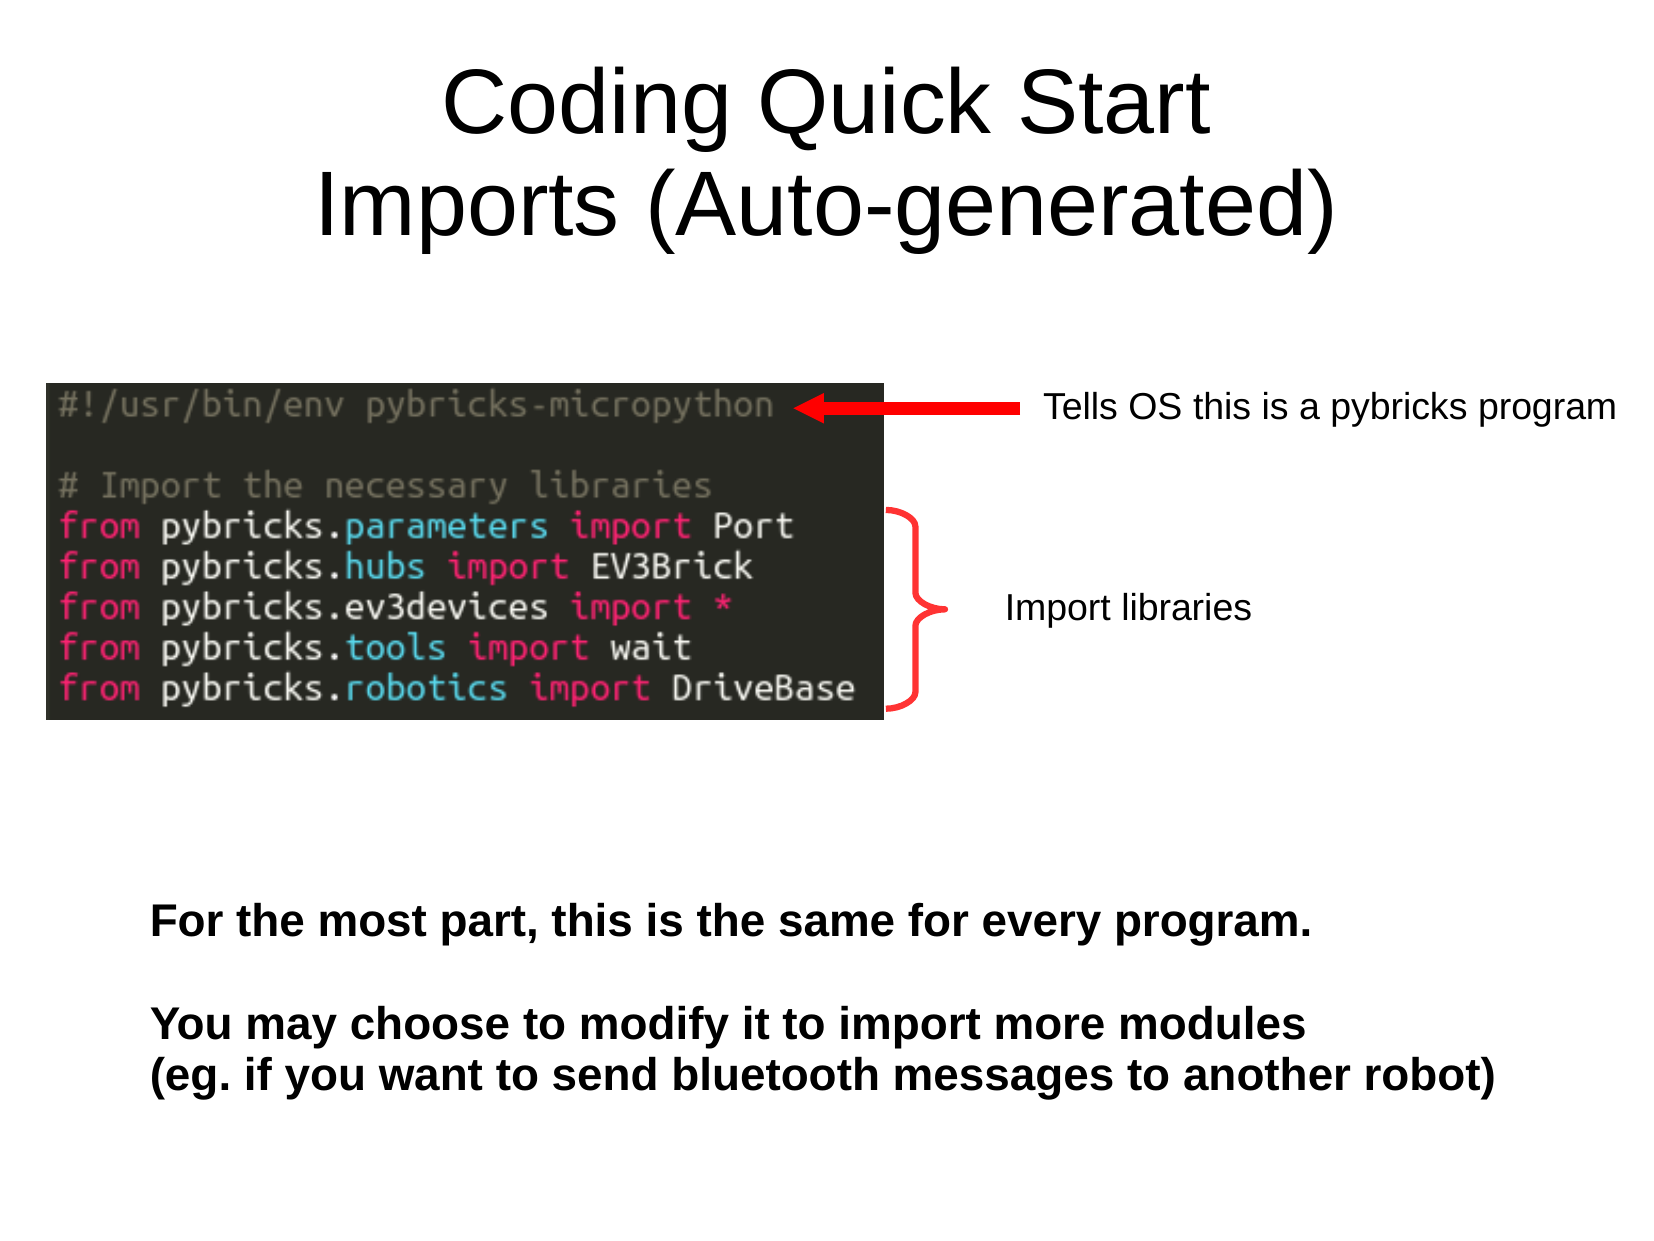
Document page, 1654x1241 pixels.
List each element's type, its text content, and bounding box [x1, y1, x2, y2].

text_box Tells OS this is a pybricks program [1028, 378, 1636, 436]
picture [46, 383, 884, 721]
text_box For the most part, this is the same for every program. You may choose to modify it to import more modules (eg. if you want to send bluetooth messages to another robot) [135, 887, 1591, 1159]
title Coding Quick Start Imports (Auto-generated) [82, 49, 1571, 257]
text_box Import libraries [990, 578, 1636, 636]
